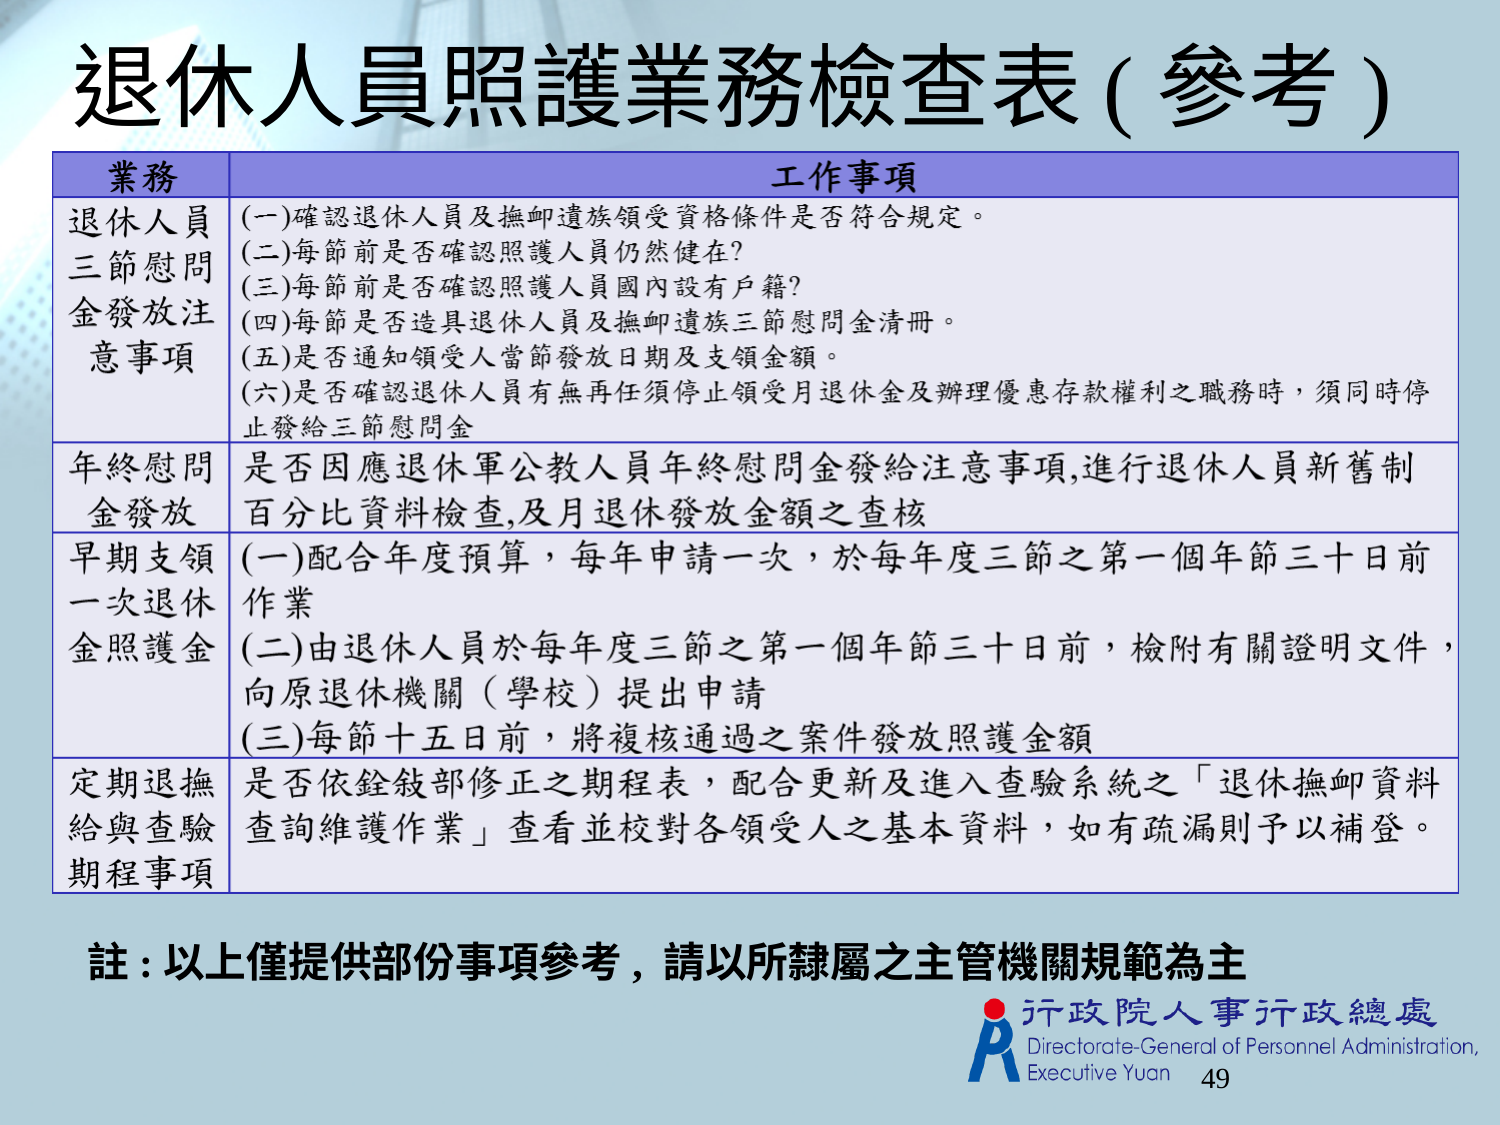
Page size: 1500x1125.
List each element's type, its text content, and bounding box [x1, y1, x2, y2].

text_box [1185, 1058, 1499, 1125]
picture [52, 141, 1459, 918]
text_box 註:以上僅提供部份事項參考, 請以所隸屬之主管機關規範為主 [0, 939, 1433, 994]
text_box 退休人員照護業務檢查表(參考) [58, 36, 1447, 141]
